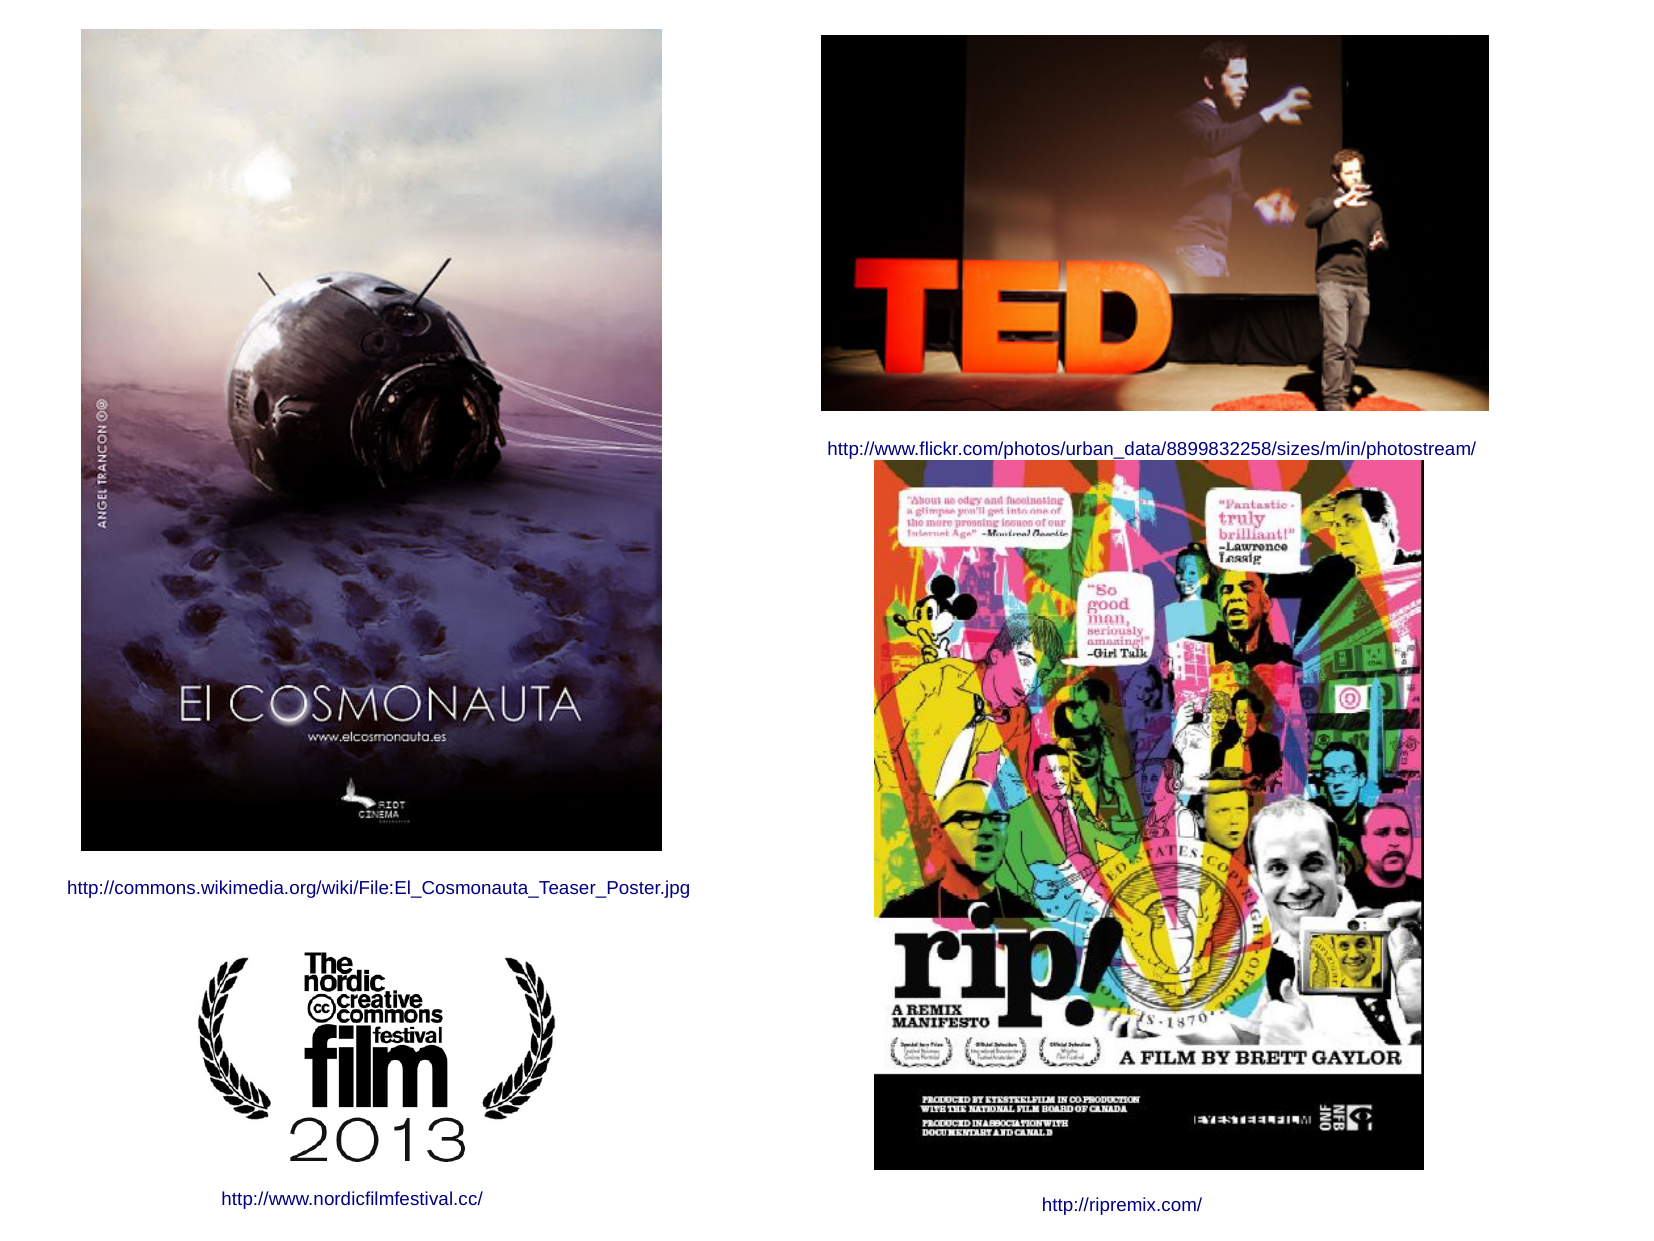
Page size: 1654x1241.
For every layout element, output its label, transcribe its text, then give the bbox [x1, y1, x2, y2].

picture [821, 35, 1489, 411]
text_box http://commons.wikimedia.org/wiki/File:El_Cosmonauta_Teaser_Poster.jpg [35, 870, 721, 905]
text_box http://www.flickr.com/photos/urban_data/8899832258/sizes/m/in/photostream/ [809, 431, 1495, 465]
text_box http://www.nordicfilmfestival.cc/ [206, 1181, 497, 1215]
picture [81, 29, 662, 851]
picture [141, 911, 615, 1199]
text_box http://ripremix.com/ [779, 1187, 1465, 1221]
picture [874, 460, 1424, 1170]
